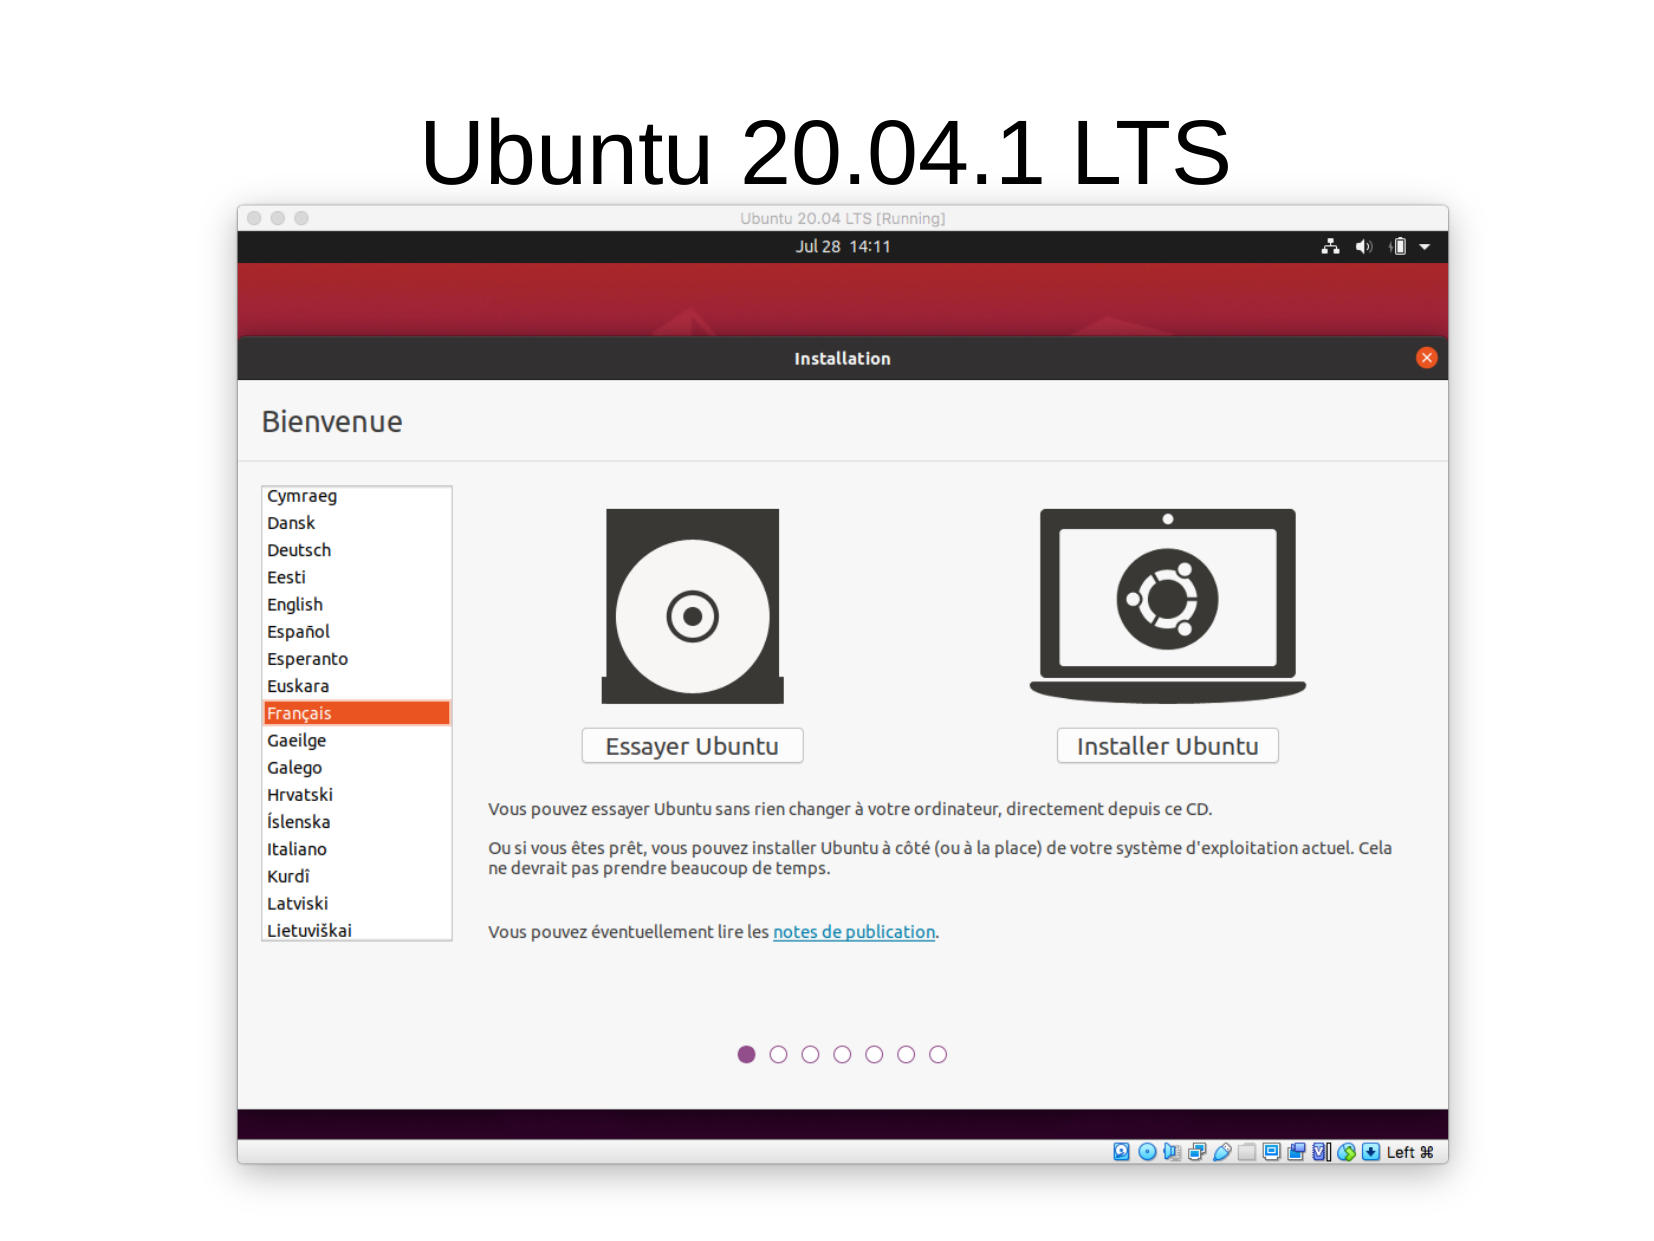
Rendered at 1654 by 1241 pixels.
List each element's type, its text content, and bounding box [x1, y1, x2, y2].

picture [188, 165, 1498, 1223]
title Ubuntu 20.04.1 LTS [82, 49, 1571, 257]
